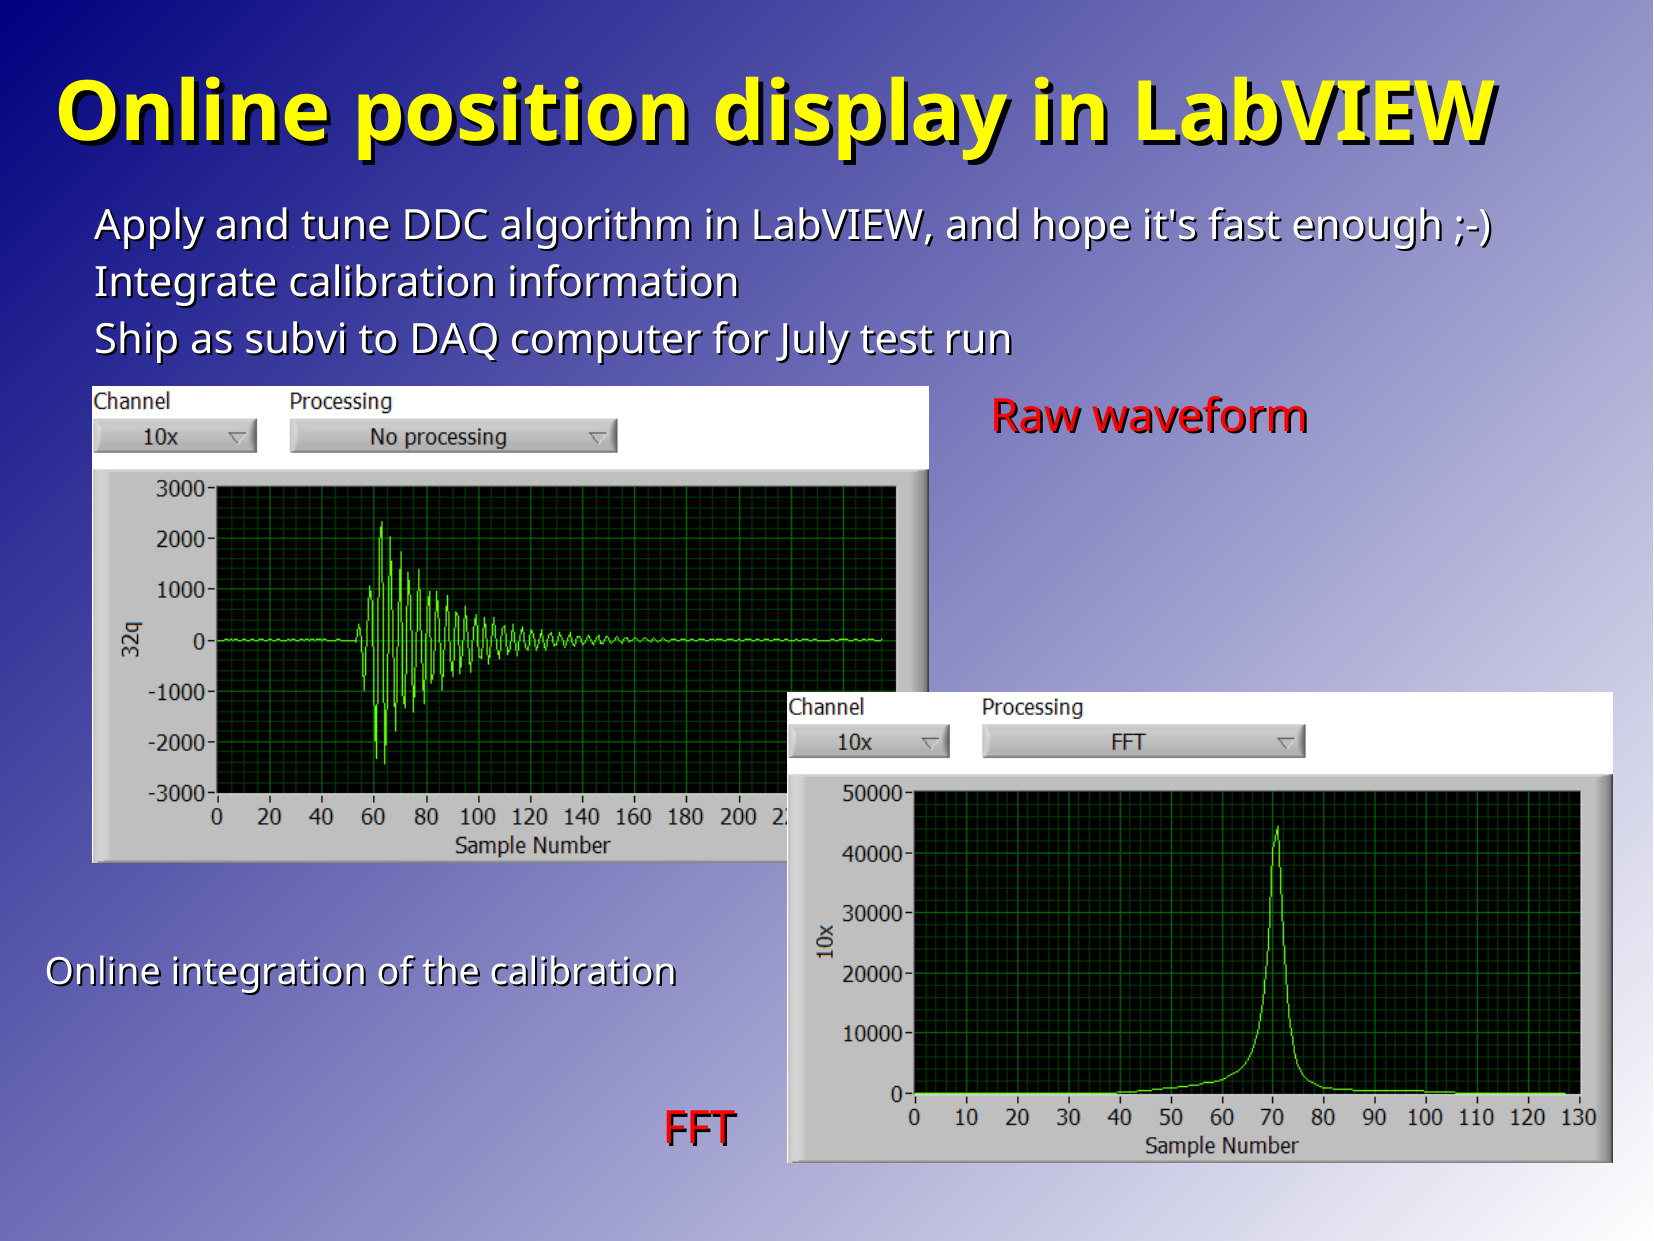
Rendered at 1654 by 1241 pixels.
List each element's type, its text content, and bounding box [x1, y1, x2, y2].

text_box Raw waveform [975, 375, 1426, 446]
picture [92, 386, 1613, 1163]
text_box FFT [300, 1087, 751, 1158]
text_box Apply and tune DDC algorithm in LabVIEW, and hope it's fast enough ;-) Integrate calibration information Ship as subvi to DAQ computer for July test run [68, 187, 1461, 354]
text_box Online position display in LabVIEW [39, 44, 1538, 162]
text_box Online integration of the calibration [29, 937, 638, 998]
